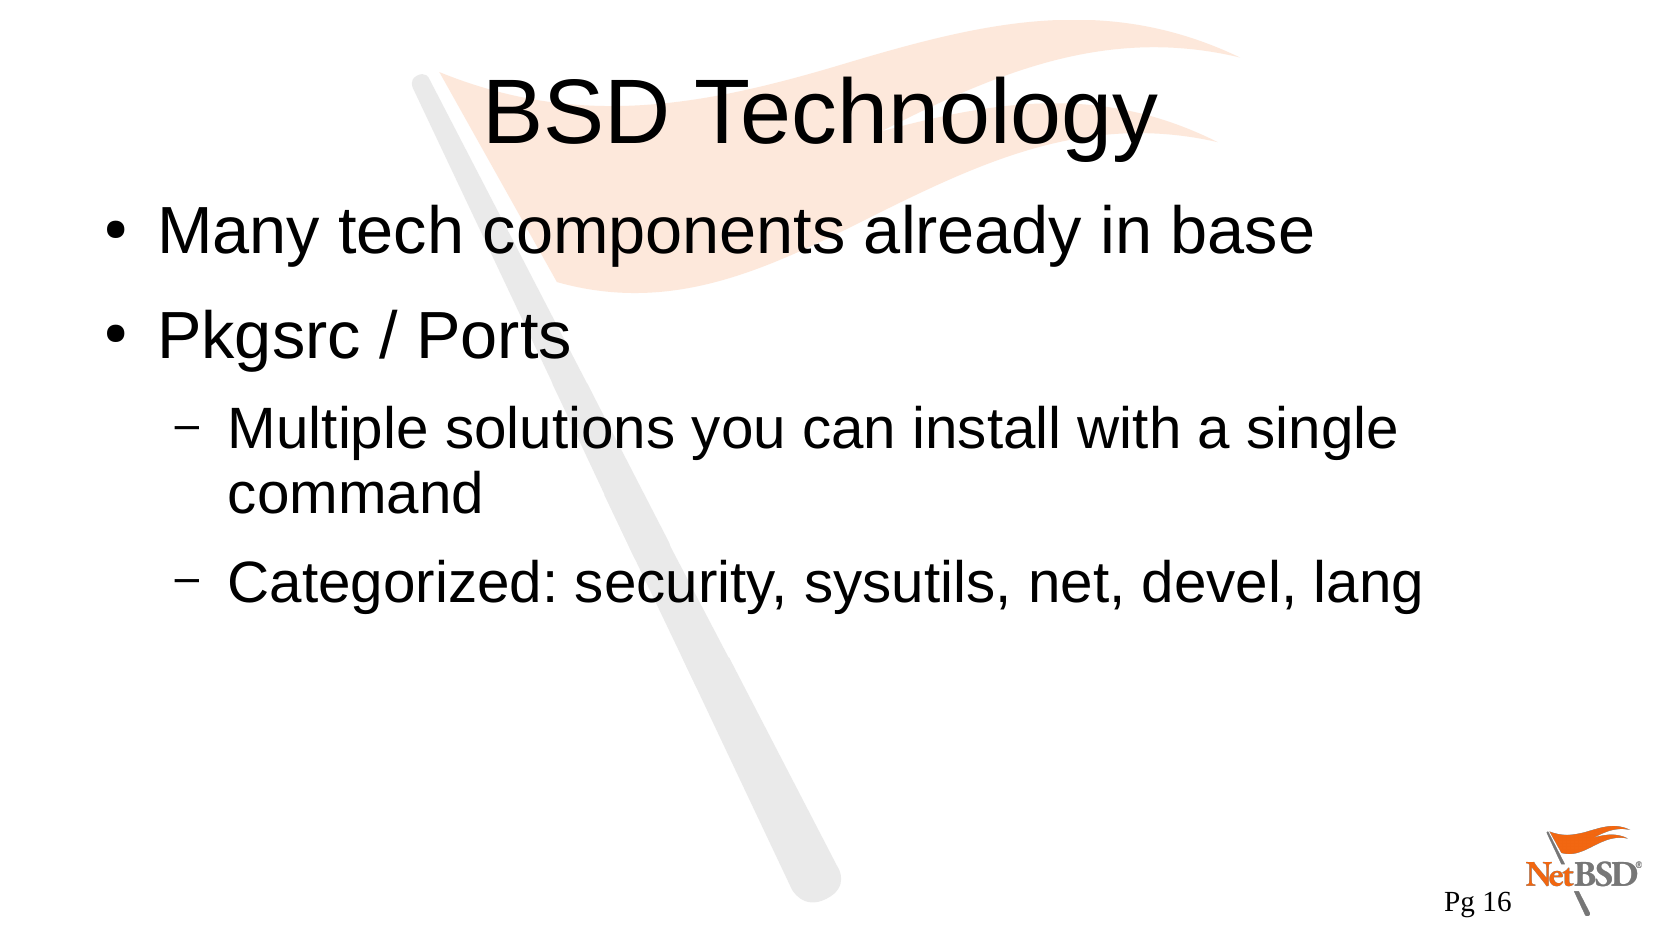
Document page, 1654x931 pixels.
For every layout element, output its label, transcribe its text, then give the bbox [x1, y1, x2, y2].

title BSD Technology [76, 33, 1565, 189]
picture [1526, 826, 1642, 916]
list Many tech components already in base Pkgsrc / Ports Multiple solutions you can install with a single command Categorized: security, sysutils, net, devel, lang [86, 193, 1575, 844]
